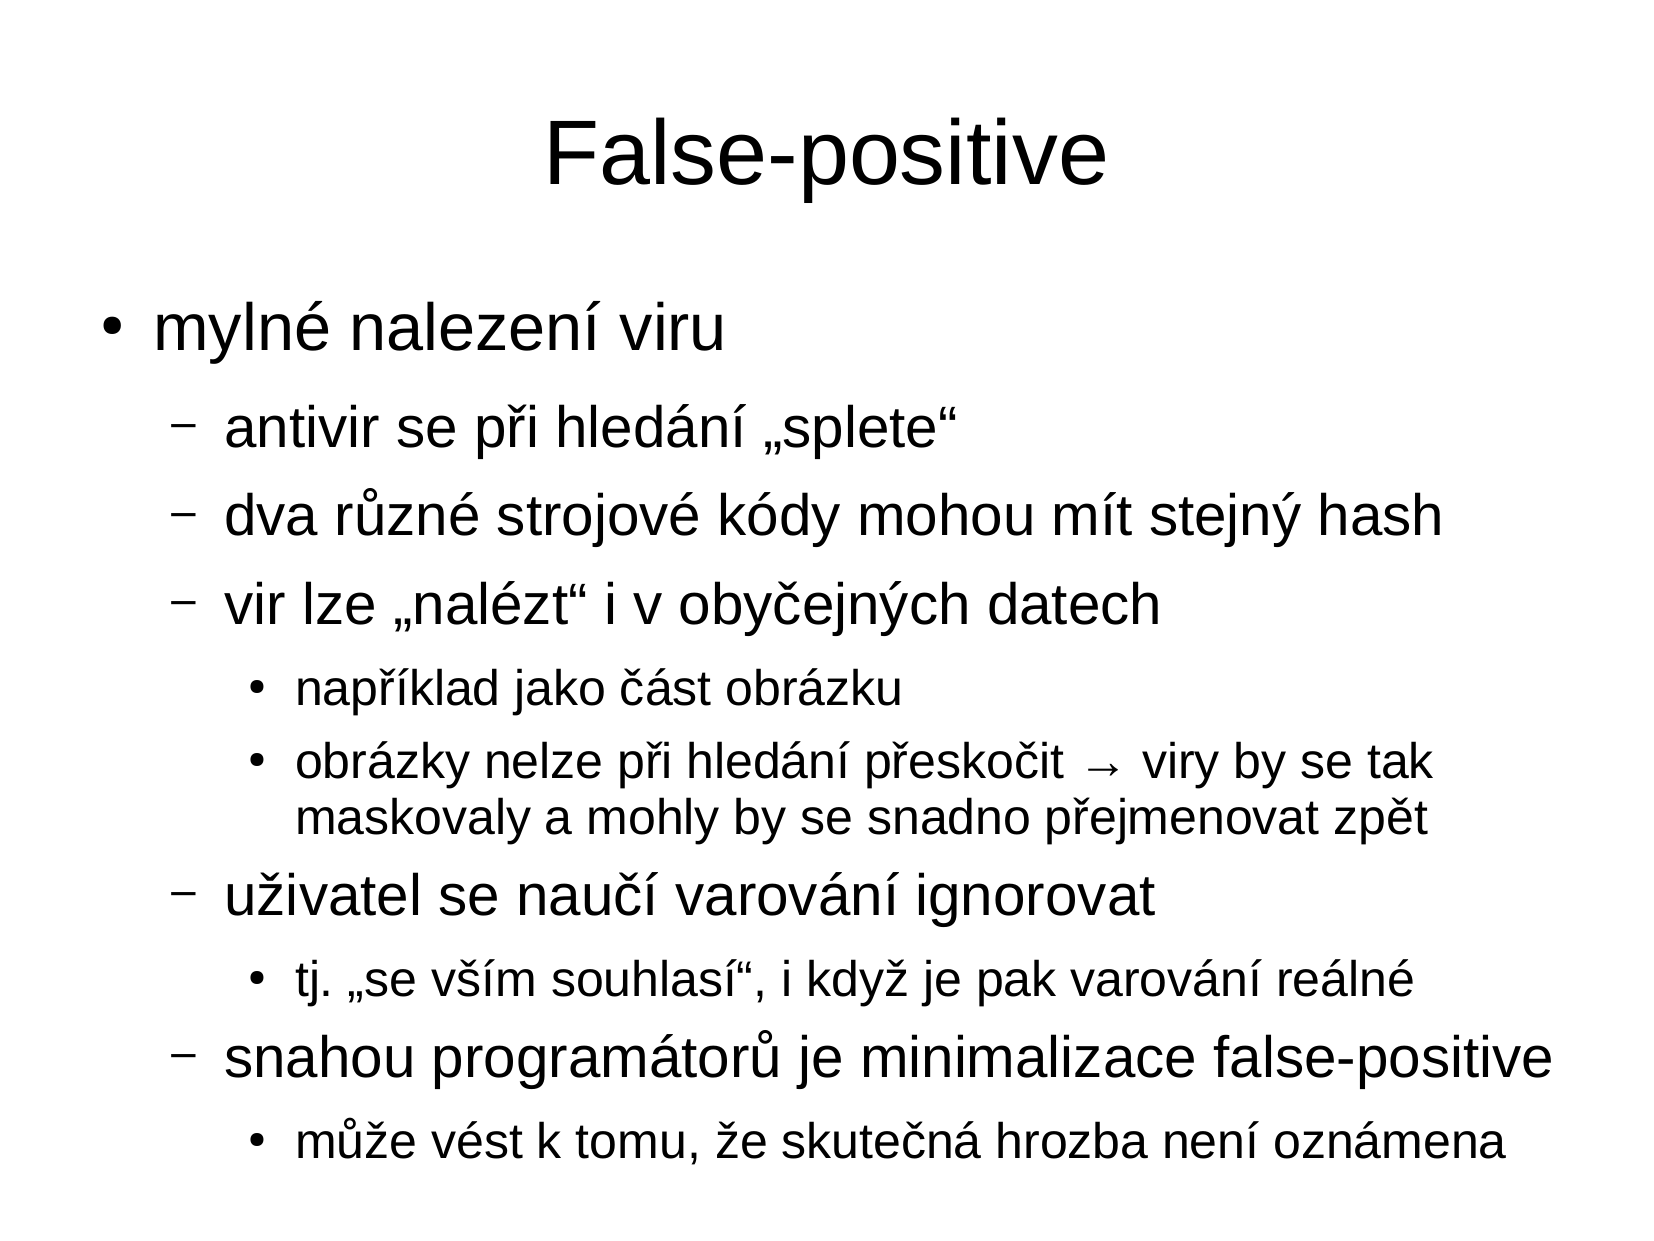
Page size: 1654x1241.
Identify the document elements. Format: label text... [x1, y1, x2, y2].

list mylné nalezení viru antivir se při hledání „splete“ dva různé strojové kódy mohou mít stejný hash vir lze „nalézt“ i v obyčejných datech například jako část obrázku obrázky nelze při hledání přeskočit → viry by se tak maskovaly a mohly by se snadno přejmenovat zpět uživatel se naučí varování ignorovat tj. „se vším souhlasí“, i když je pak varování reálné snahou programátorů je minimalizace false-positive může vést k tomu, že skutečná hrozba není oznámena [82, 290, 1571, 1170]
title False-positive [82, 49, 1571, 257]
